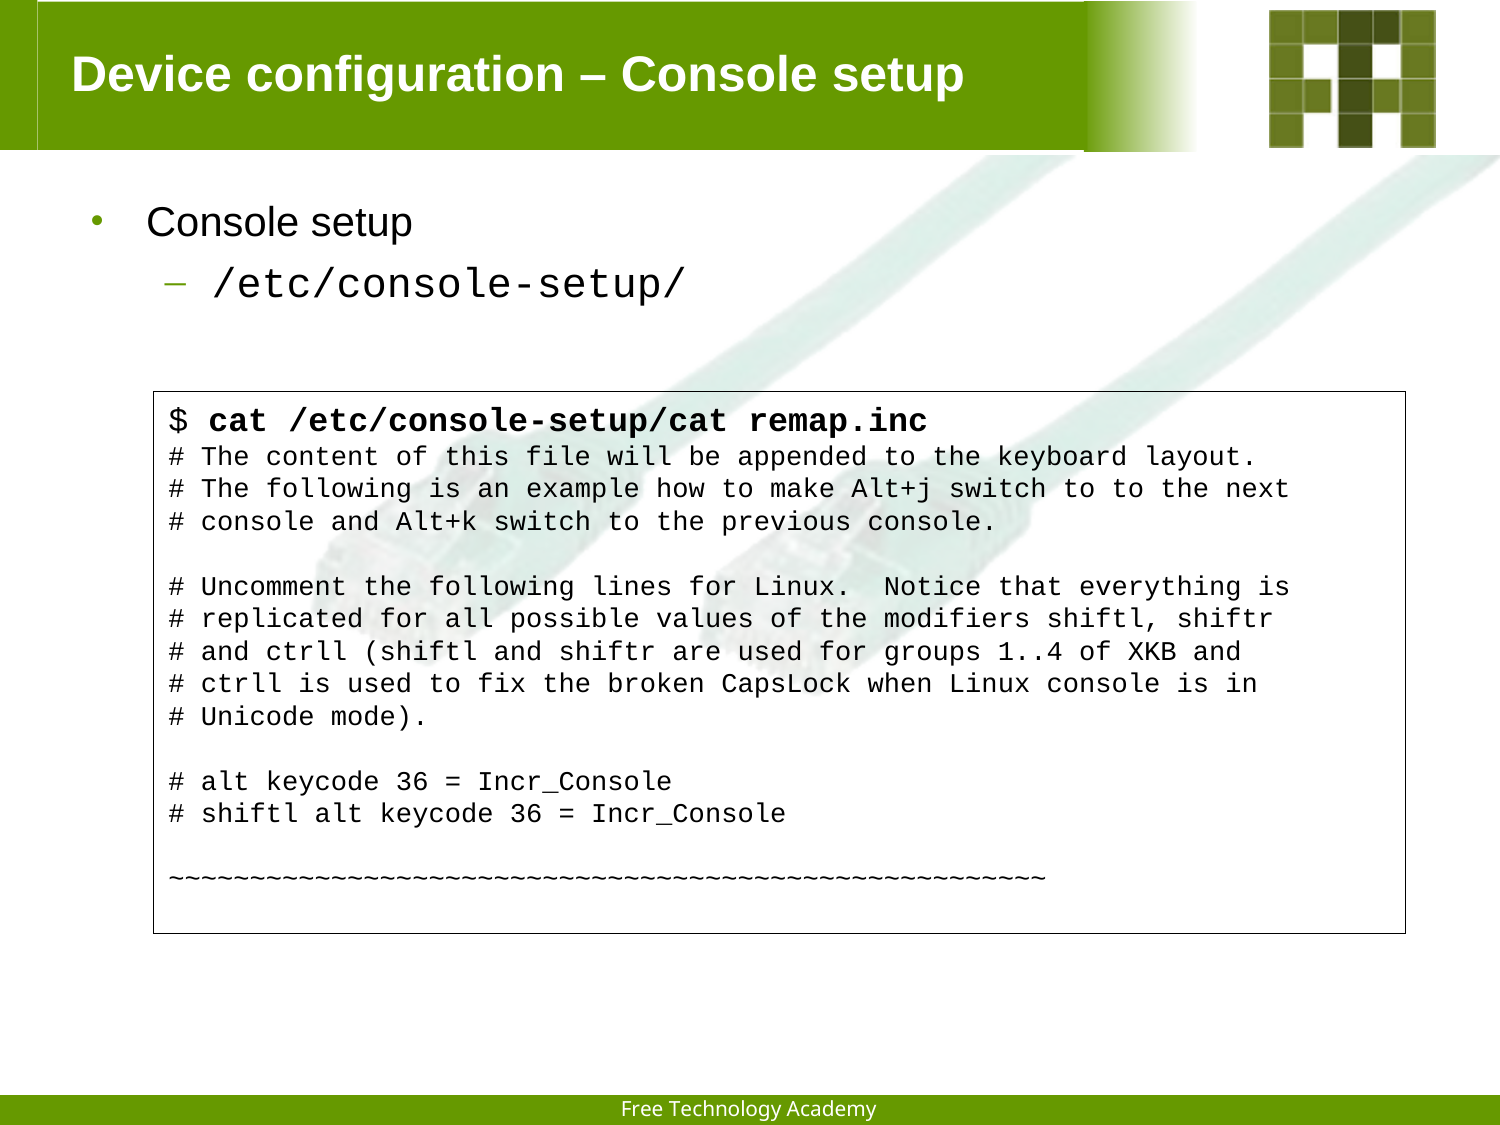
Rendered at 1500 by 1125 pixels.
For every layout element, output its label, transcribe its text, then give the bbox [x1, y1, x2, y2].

list Console setup /etc/console-setup/ [75, 187, 1426, 1065]
text_box $ cat /etc/console-setup/cat remap.inc # The content of this file will be appended to the keyboard layout. # The following is an example how to make Alt+j switch to to the next # console and Alt+k switch to the previous console. # Uncomment the following lines for Linux. Notice that everything is # replicated for all possible values of the modifiers shiftl, shiftr # and ctrll (shiftl and shiftr are used for groups 1..4 of XKB and # ctrll is used to fix the broken CapsLock when Linux console is in # Unicode mode). # alt keycode 36 = Incr_Console # shiftl alt keycode 36 = Incr_Console ~~~~~~~~~~~~~~~~~~~~~~~~~~~~~~~~~~~~~~~~~~~~~~~~~~~~~~ [153, 391, 1406, 934]
title Device configuration – Console setup [56, 1, 1107, 152]
picture [1269, 10, 1436, 148]
